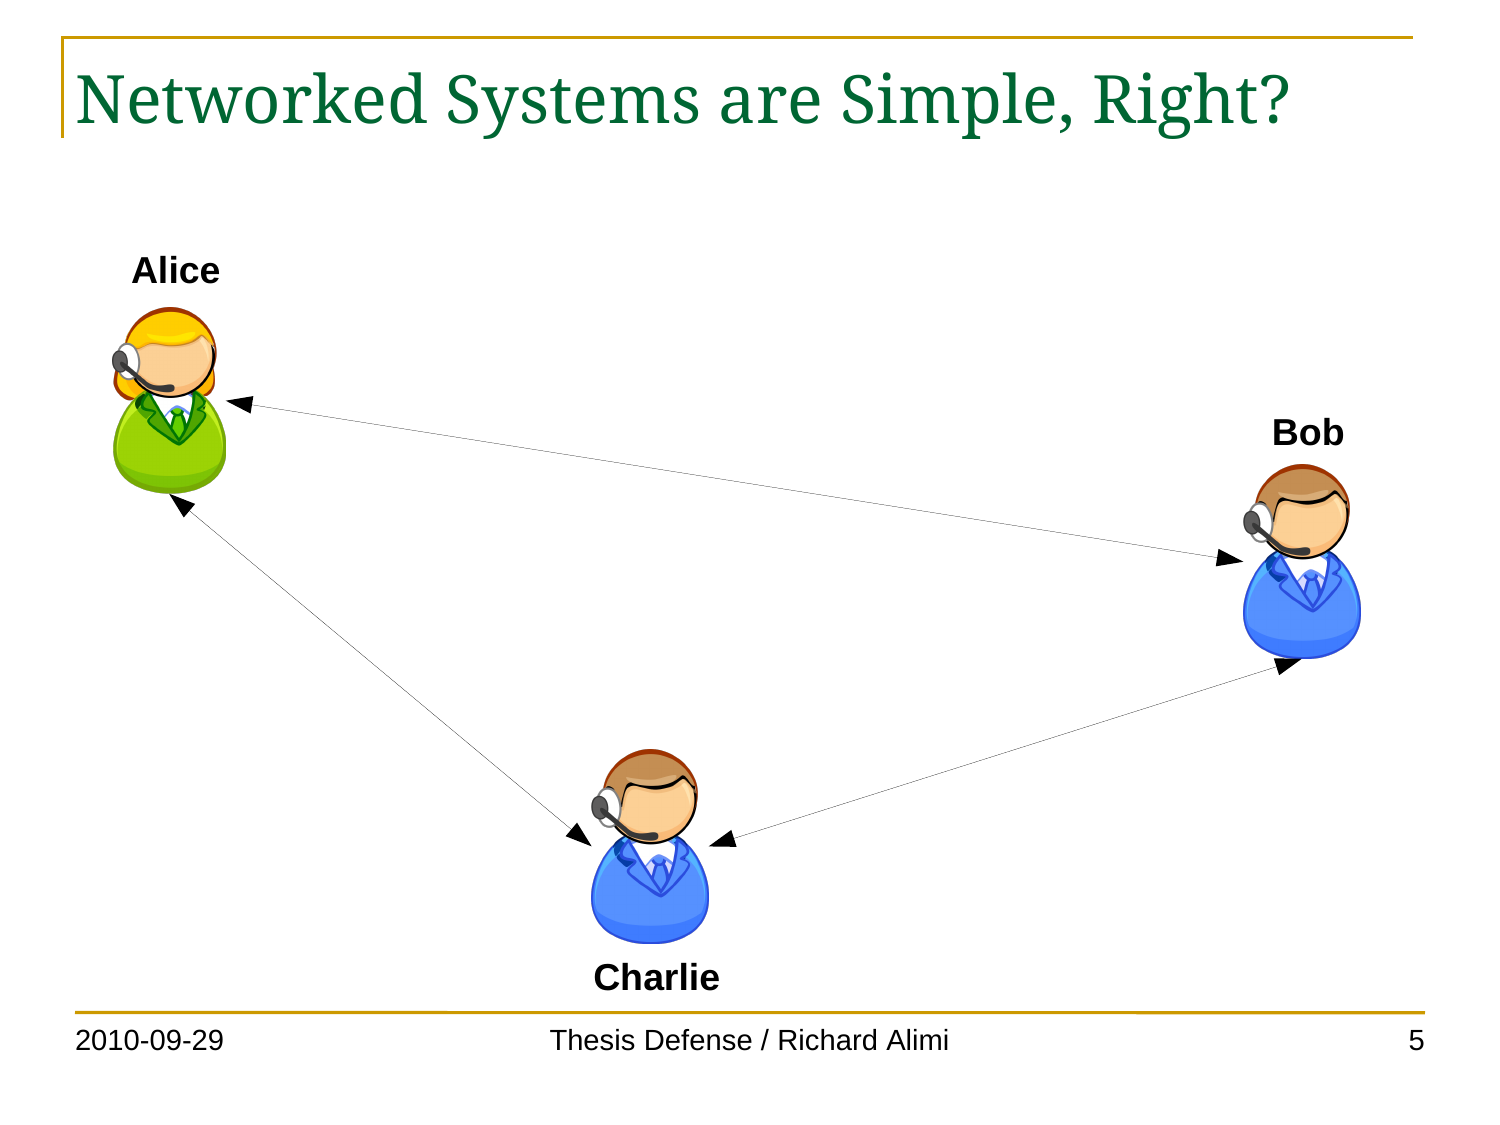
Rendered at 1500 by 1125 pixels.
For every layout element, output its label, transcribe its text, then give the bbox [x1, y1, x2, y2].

text_box Bob [1257, 400, 1360, 461]
picture [591, 749, 709, 944]
picture [1243, 464, 1361, 659]
text_box Alice [116, 239, 235, 299]
text_box Charlie [578, 945, 736, 1005]
picture [112, 307, 226, 494]
title Networked Systems are Simple, Right? [75, 52, 1425, 143]
